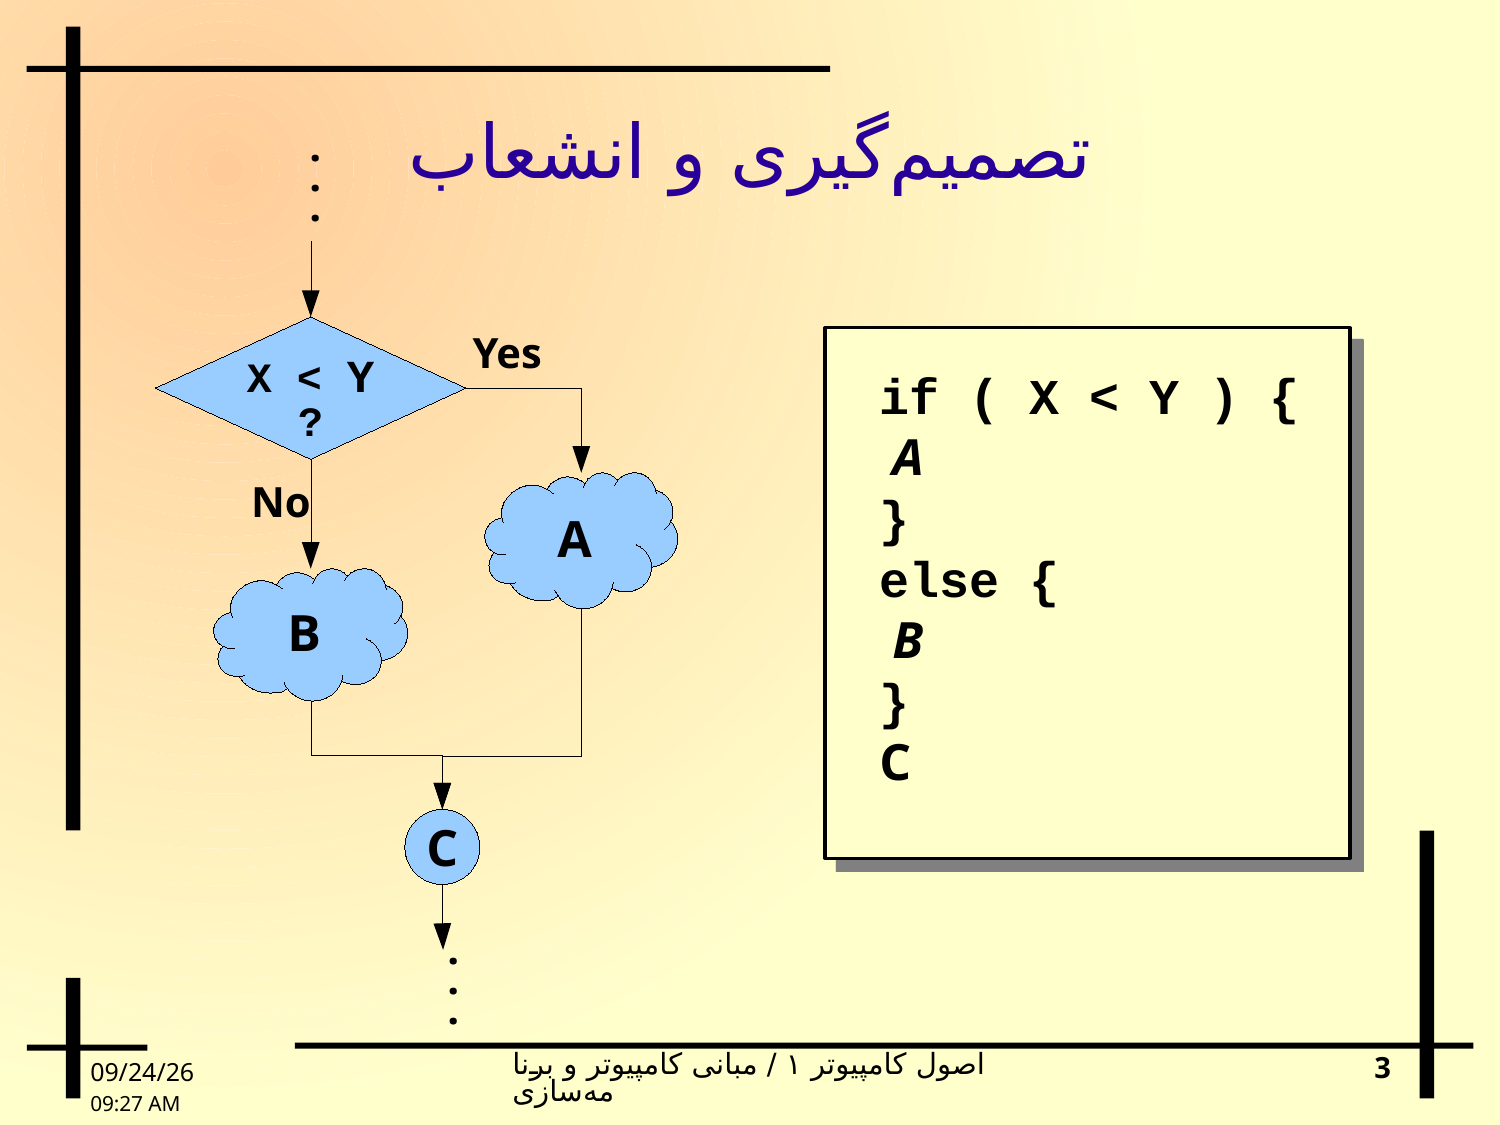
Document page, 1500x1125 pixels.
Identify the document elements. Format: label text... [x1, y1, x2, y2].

text_box Yes [457, 316, 571, 380]
list if ( X < Y ) { A } else { B } C [825, 327, 1351, 859]
text_box X < Y ? [155, 317, 466, 460]
text_box B [213, 568, 408, 702]
text_box C [404, 809, 480, 885]
text_box No [236, 465, 350, 529]
text_box ... [447, 939, 451, 1045]
text_box A [484, 472, 678, 609]
title تصمیم‌گیری و انشعاب [109, 91, 1391, 215]
text_box ... [309, 136, 313, 242]
